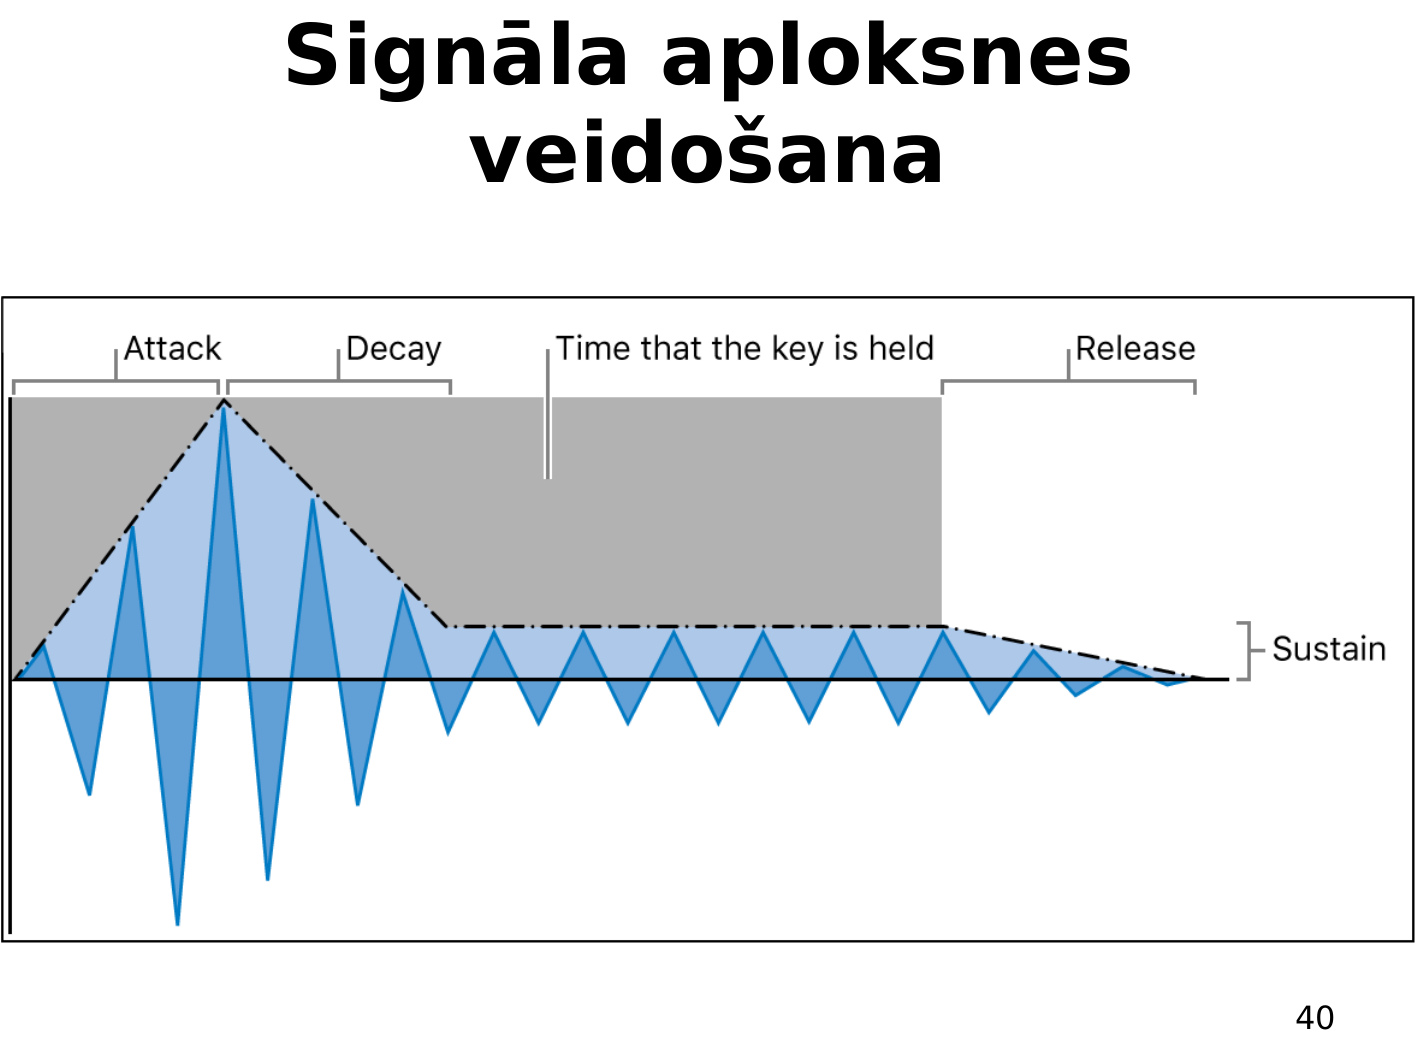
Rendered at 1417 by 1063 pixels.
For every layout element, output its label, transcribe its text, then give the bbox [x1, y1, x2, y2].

title Signāla aploksnes veidošana [70, 7, 1346, 203]
picture [0, 295, 1417, 945]
